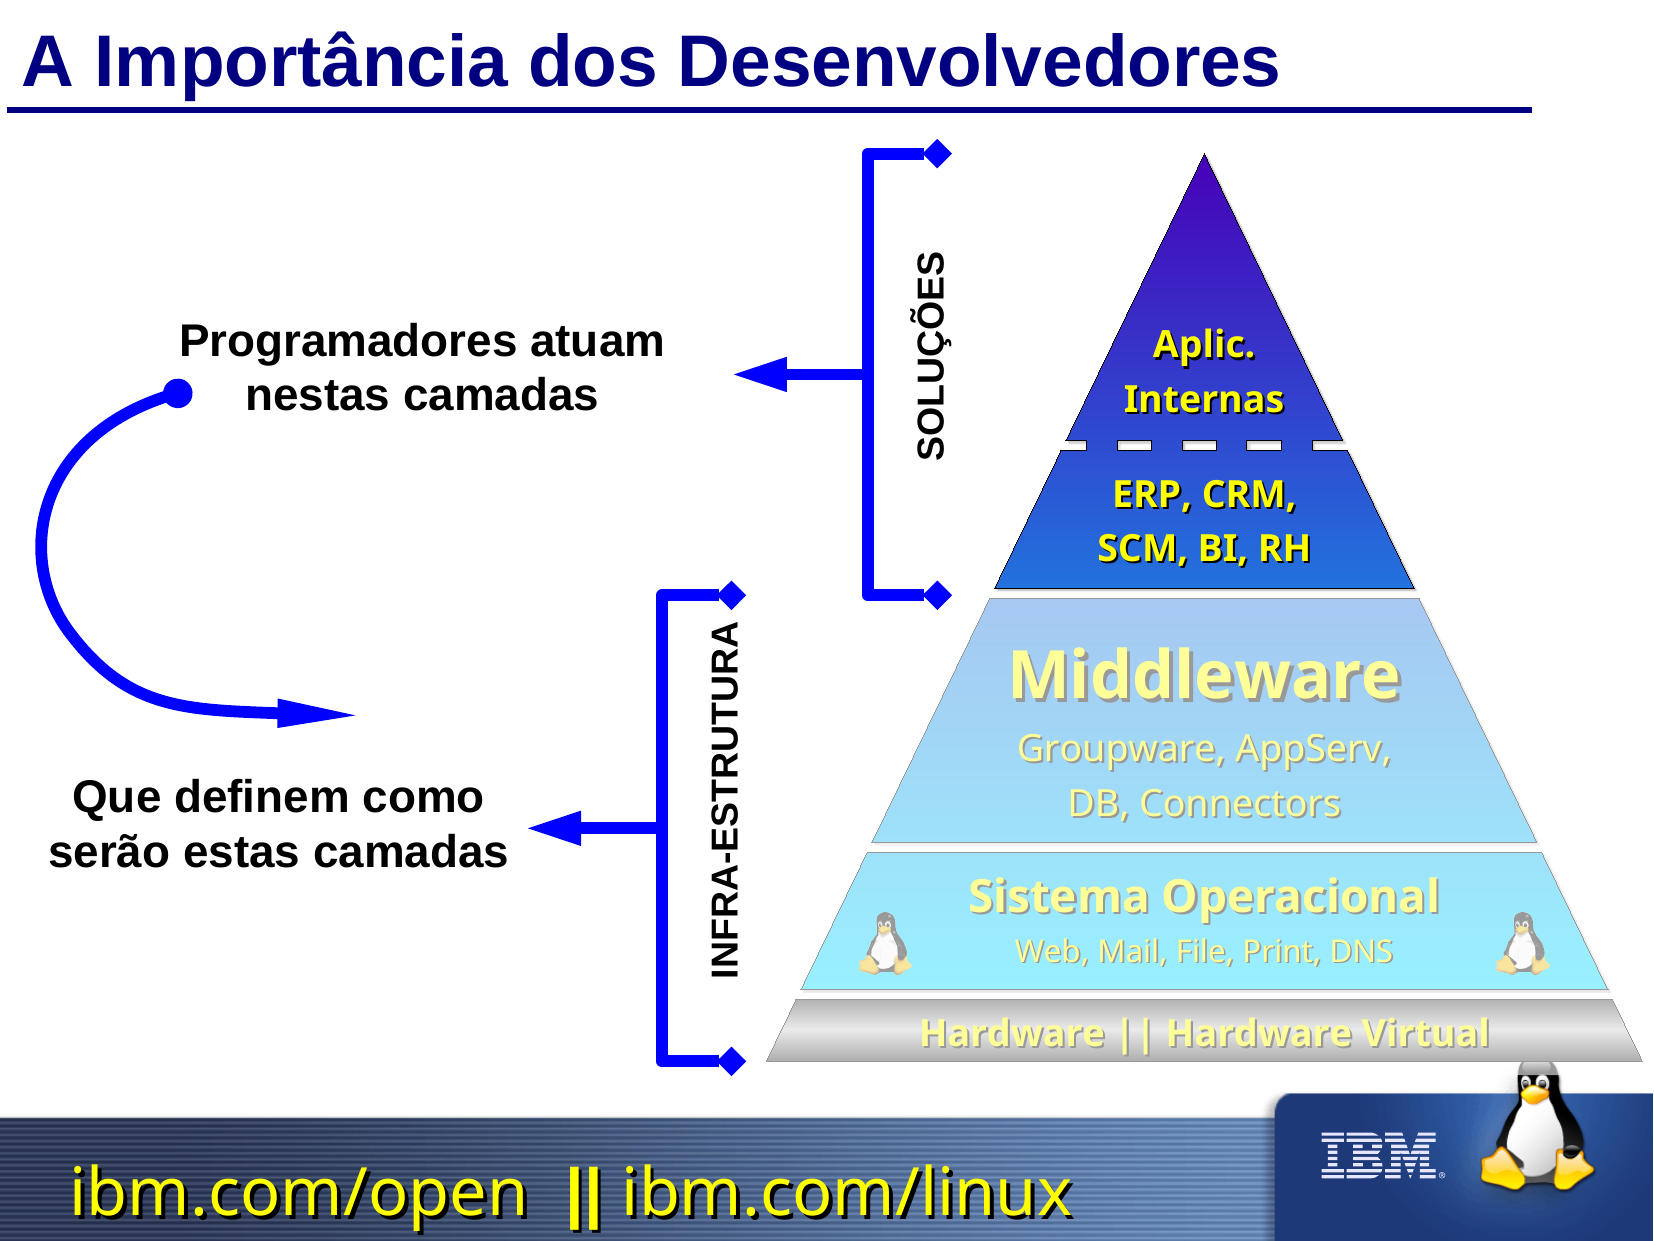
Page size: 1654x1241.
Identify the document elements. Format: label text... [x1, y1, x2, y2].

text_box [994, 351, 1415, 588]
text_box ERP, CRM, SCM, BI, RH [1072, 463, 1337, 573]
text_box INFRA-ESTRUTURA [700, 509, 751, 980]
text_box Middleware Groupware, AppServ, DB, Connectors [962, 588, 1447, 595]
text_box SOLUÇÕES [906, 185, 957, 462]
picture [0, 1061, 1653, 1241]
text_box Programadores atuam nestas camadas [175, 260, 670, 472]
text_box Que definem como serão estas camadas [32, 716, 526, 928]
text_box [1140, 153, 1269, 287]
text_box Aplic. Internas [1108, 287, 1300, 450]
text_box A Importância dos Desenvolvedores [21, 14, 1508, 106]
text_box [746, 595, 1653, 1076]
